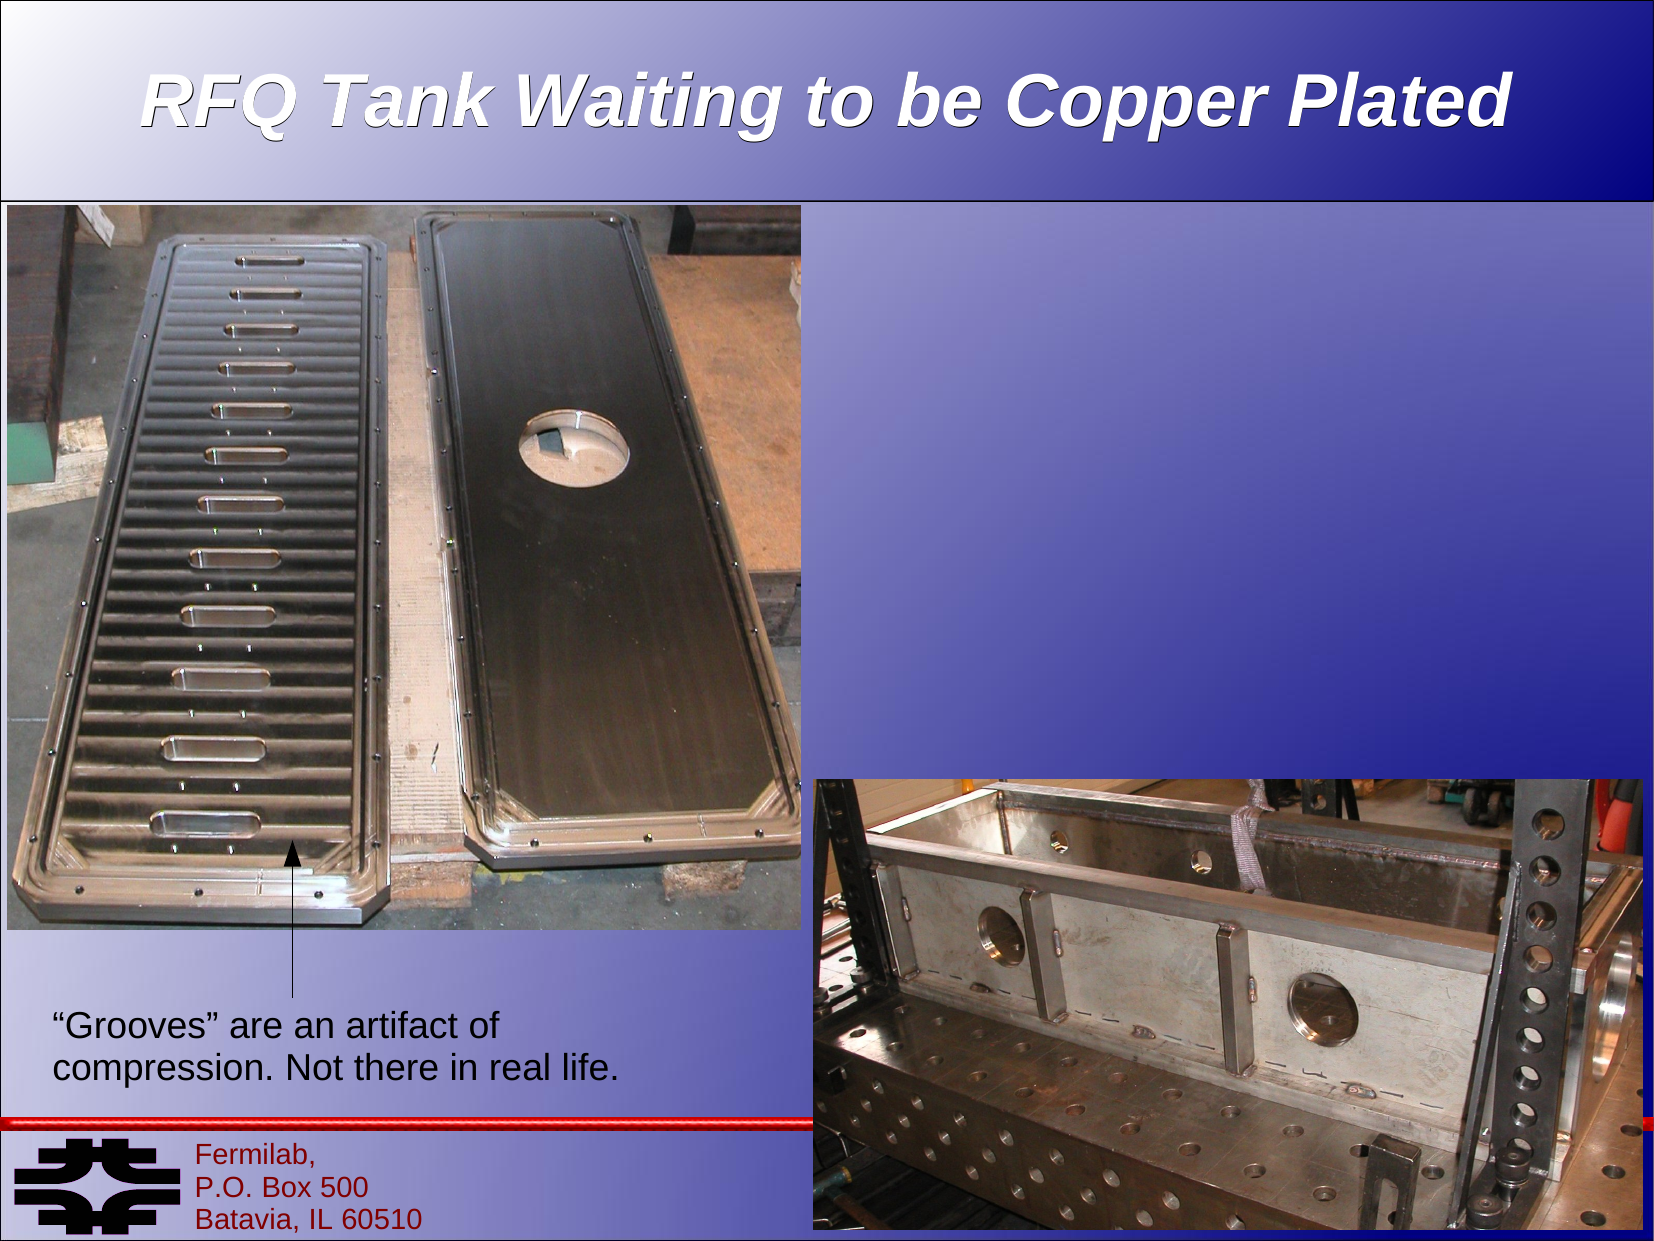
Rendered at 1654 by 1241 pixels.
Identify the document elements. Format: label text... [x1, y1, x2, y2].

text_box “Grooves” are an artifact of compression. Not there in real life. [37, 997, 646, 1096]
title RFQ Tank Waiting to be Copper Plated [0, 7, 1654, 197]
picture [0, 202, 1654, 1241]
